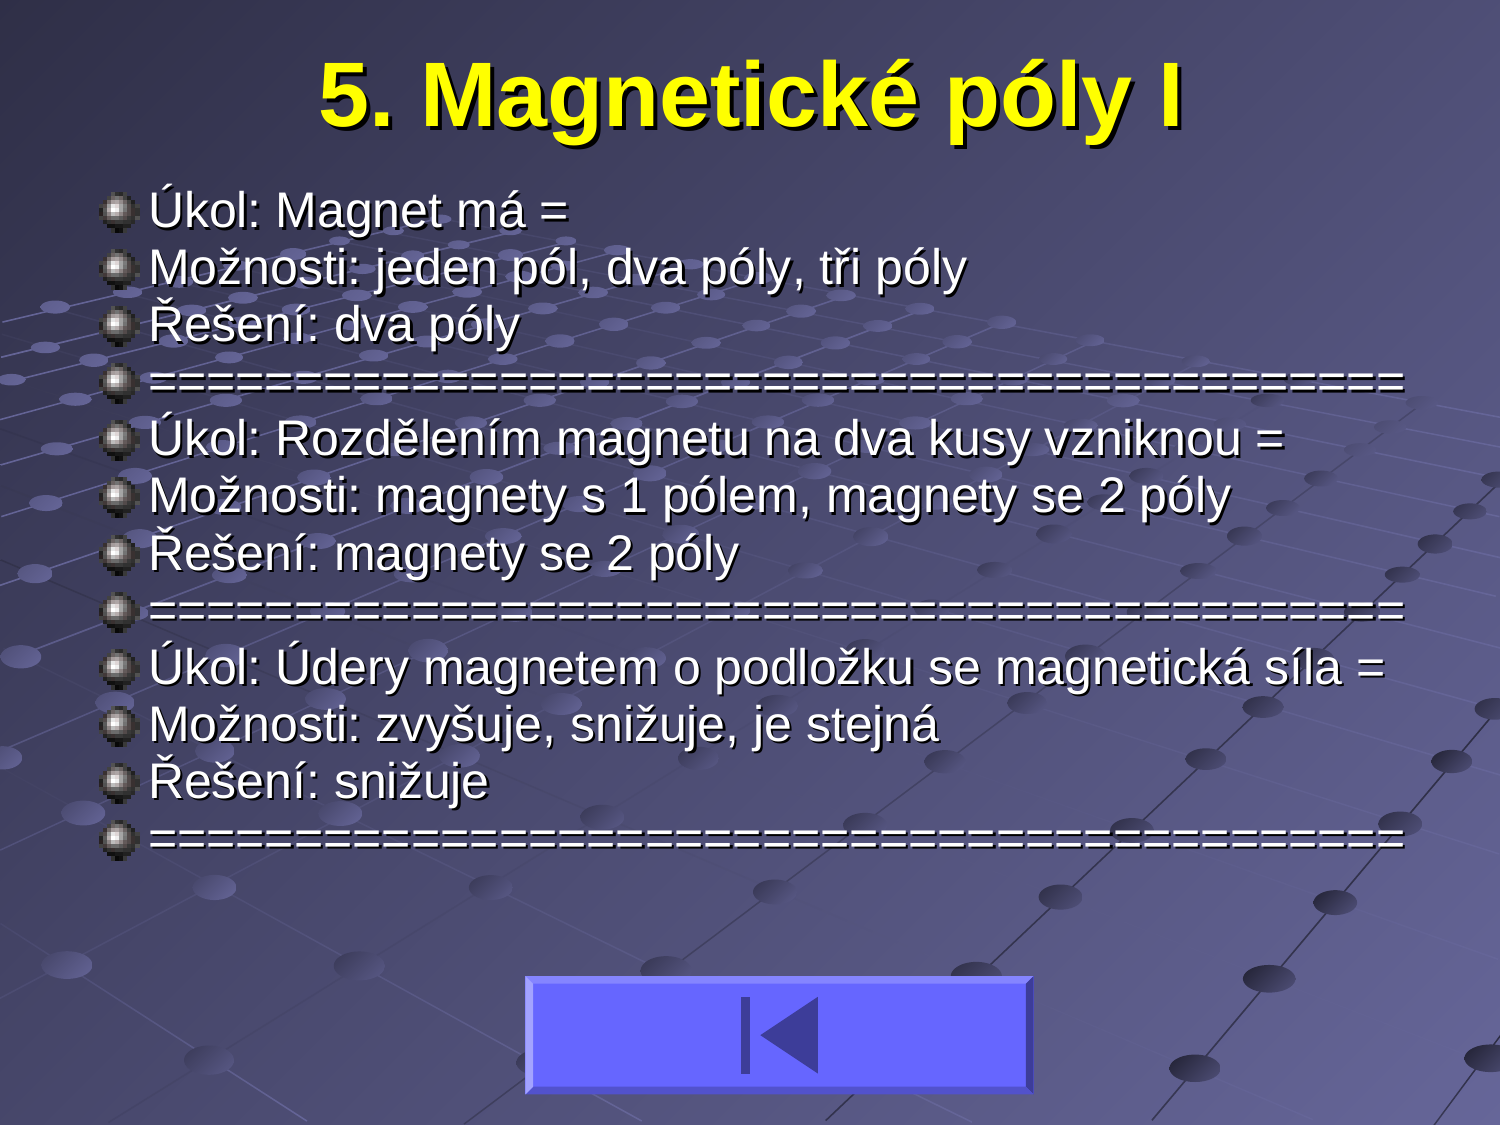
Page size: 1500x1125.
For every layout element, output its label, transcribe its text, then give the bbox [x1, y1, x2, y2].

list Úkol: Magnet má = Možnosti: jeden pól, dva póly, tři póly Řešení: dva póly =========================================== Úkol: Rozdělením magnetu na dva kusy vzniknou = Možnosti: magnety s 1 pólem, magnety se 2 póly Řešení: magnety se 2 póly =========================================== Úkol: Údery magnetem o podložku se magnetická síla = Možnosti: zvyšuje, snižuje, je stejná Řešení: snižuje =========================================== [76, 184, 1427, 965]
title 5. Magnetické póly I [76, 30, 1427, 159]
text_box [526, 976, 1034, 1095]
